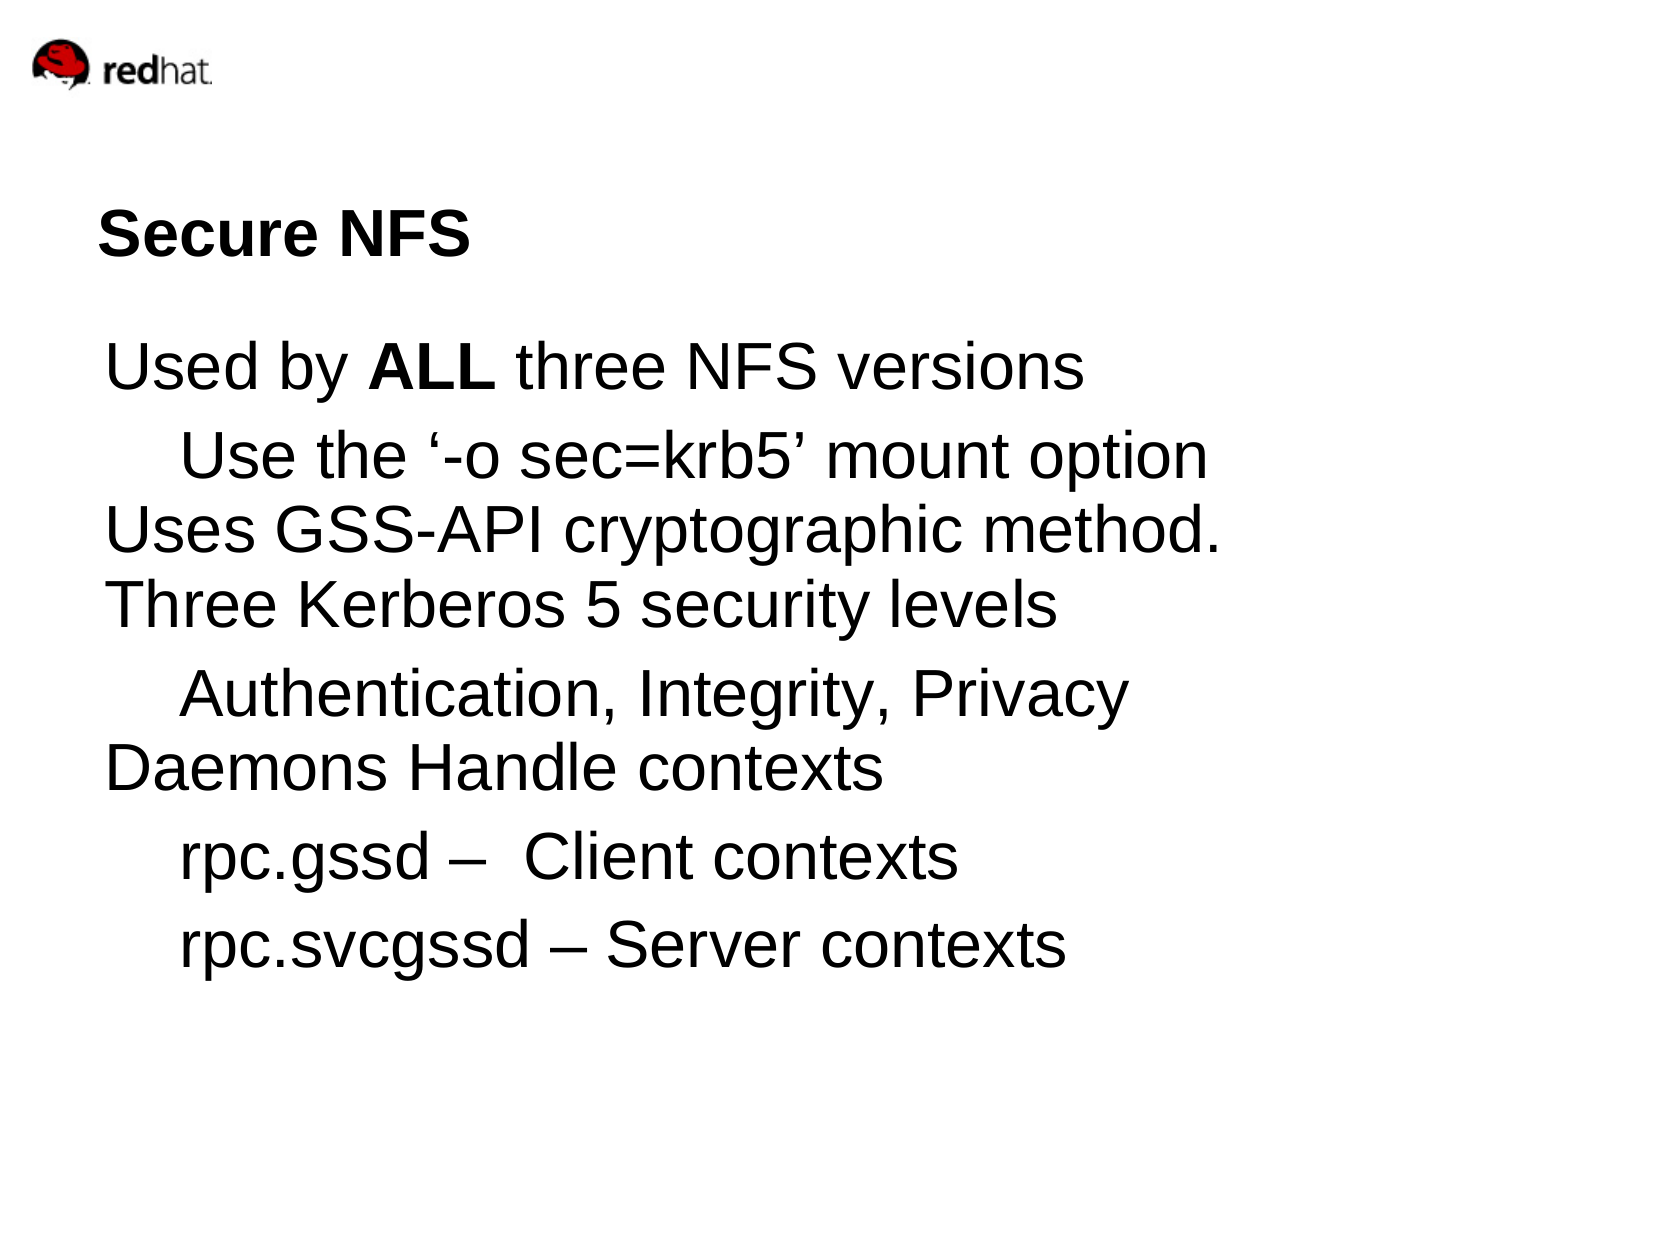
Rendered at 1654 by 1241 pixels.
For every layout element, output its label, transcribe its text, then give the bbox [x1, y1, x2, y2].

picture [31, 37, 212, 98]
list Used by ALL three NFS versions Use the ‘-o sec=krb5’ mount option Uses GSS-API cryptographic method. Three Kerberos 5 security levels Authentication, Integrity, Privacy Daemons Handle contexts rpc.gssd – Client contexts rpc.svcgssd – Server contexts [104, 329, 1510, 1180]
title Secure NFS [79, 159, 1485, 308]
